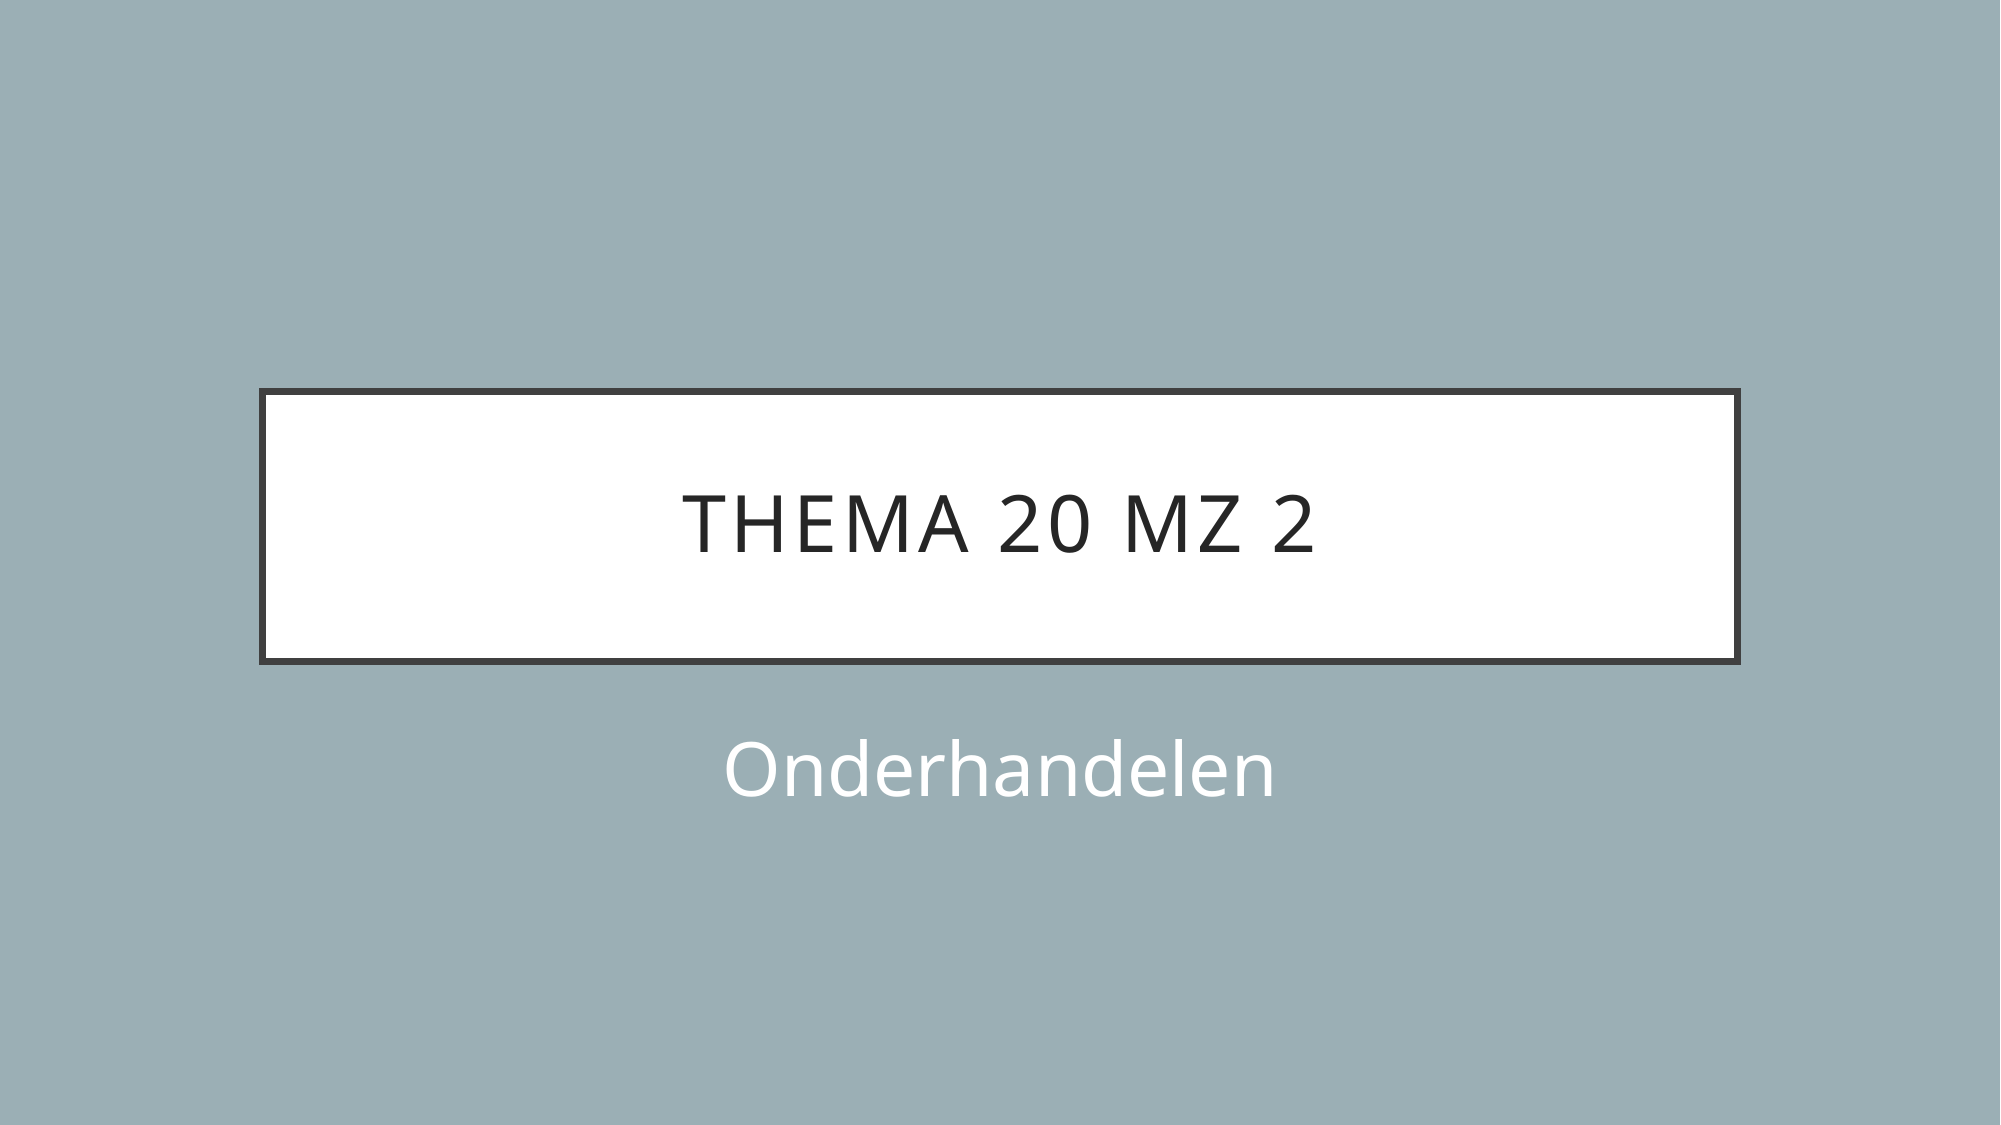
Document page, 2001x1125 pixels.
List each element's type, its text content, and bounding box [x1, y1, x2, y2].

title Thema 20 MZ 2 [262, 391, 1738, 662]
subtitle Onderhandelen [442, 713, 1558, 918]
